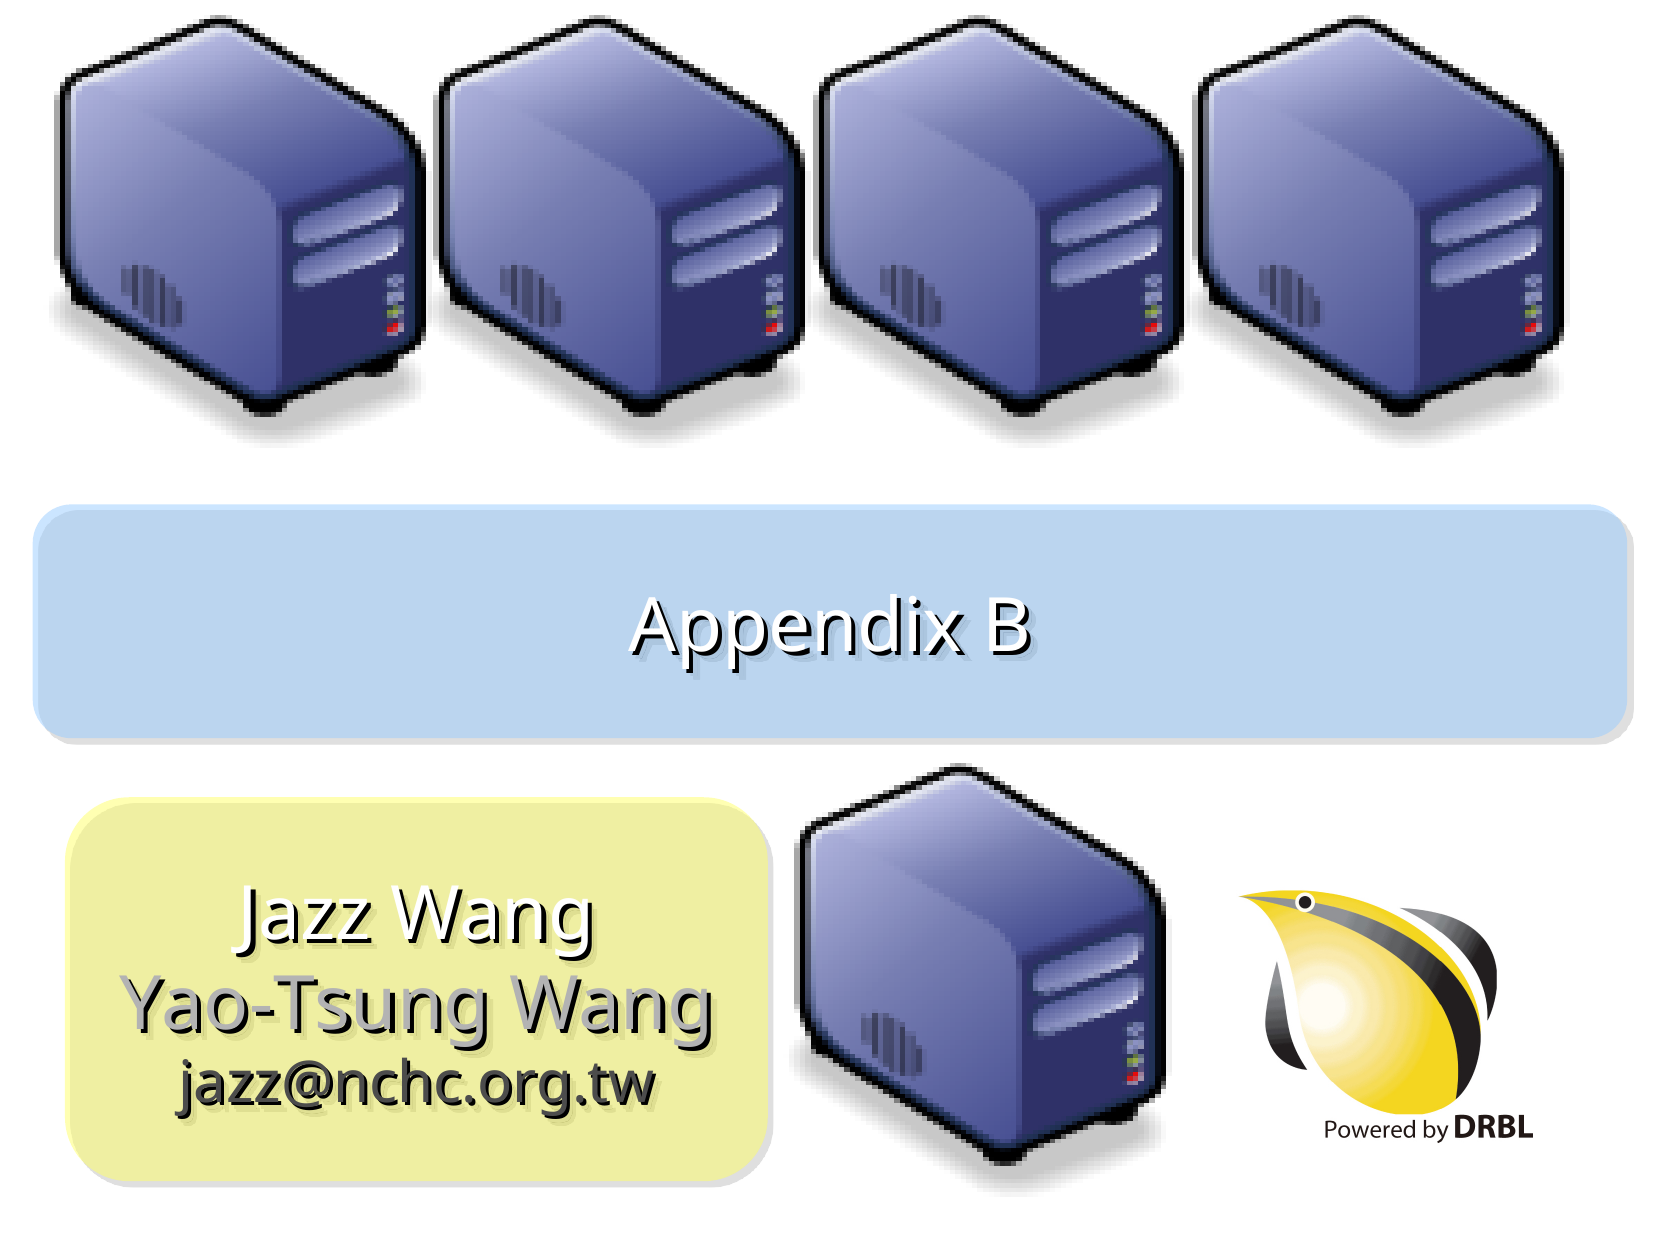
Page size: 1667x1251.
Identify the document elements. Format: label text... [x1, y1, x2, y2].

picture [767, 750, 1211, 1251]
picture [27, 2, 1609, 502]
picture [1224, 874, 1548, 1152]
text_box Jazz Wang Yao-Tsung Wang jazz@nchc.org.tw [64, 797, 768, 1182]
text_box Appendix B [32, 504, 1628, 739]
